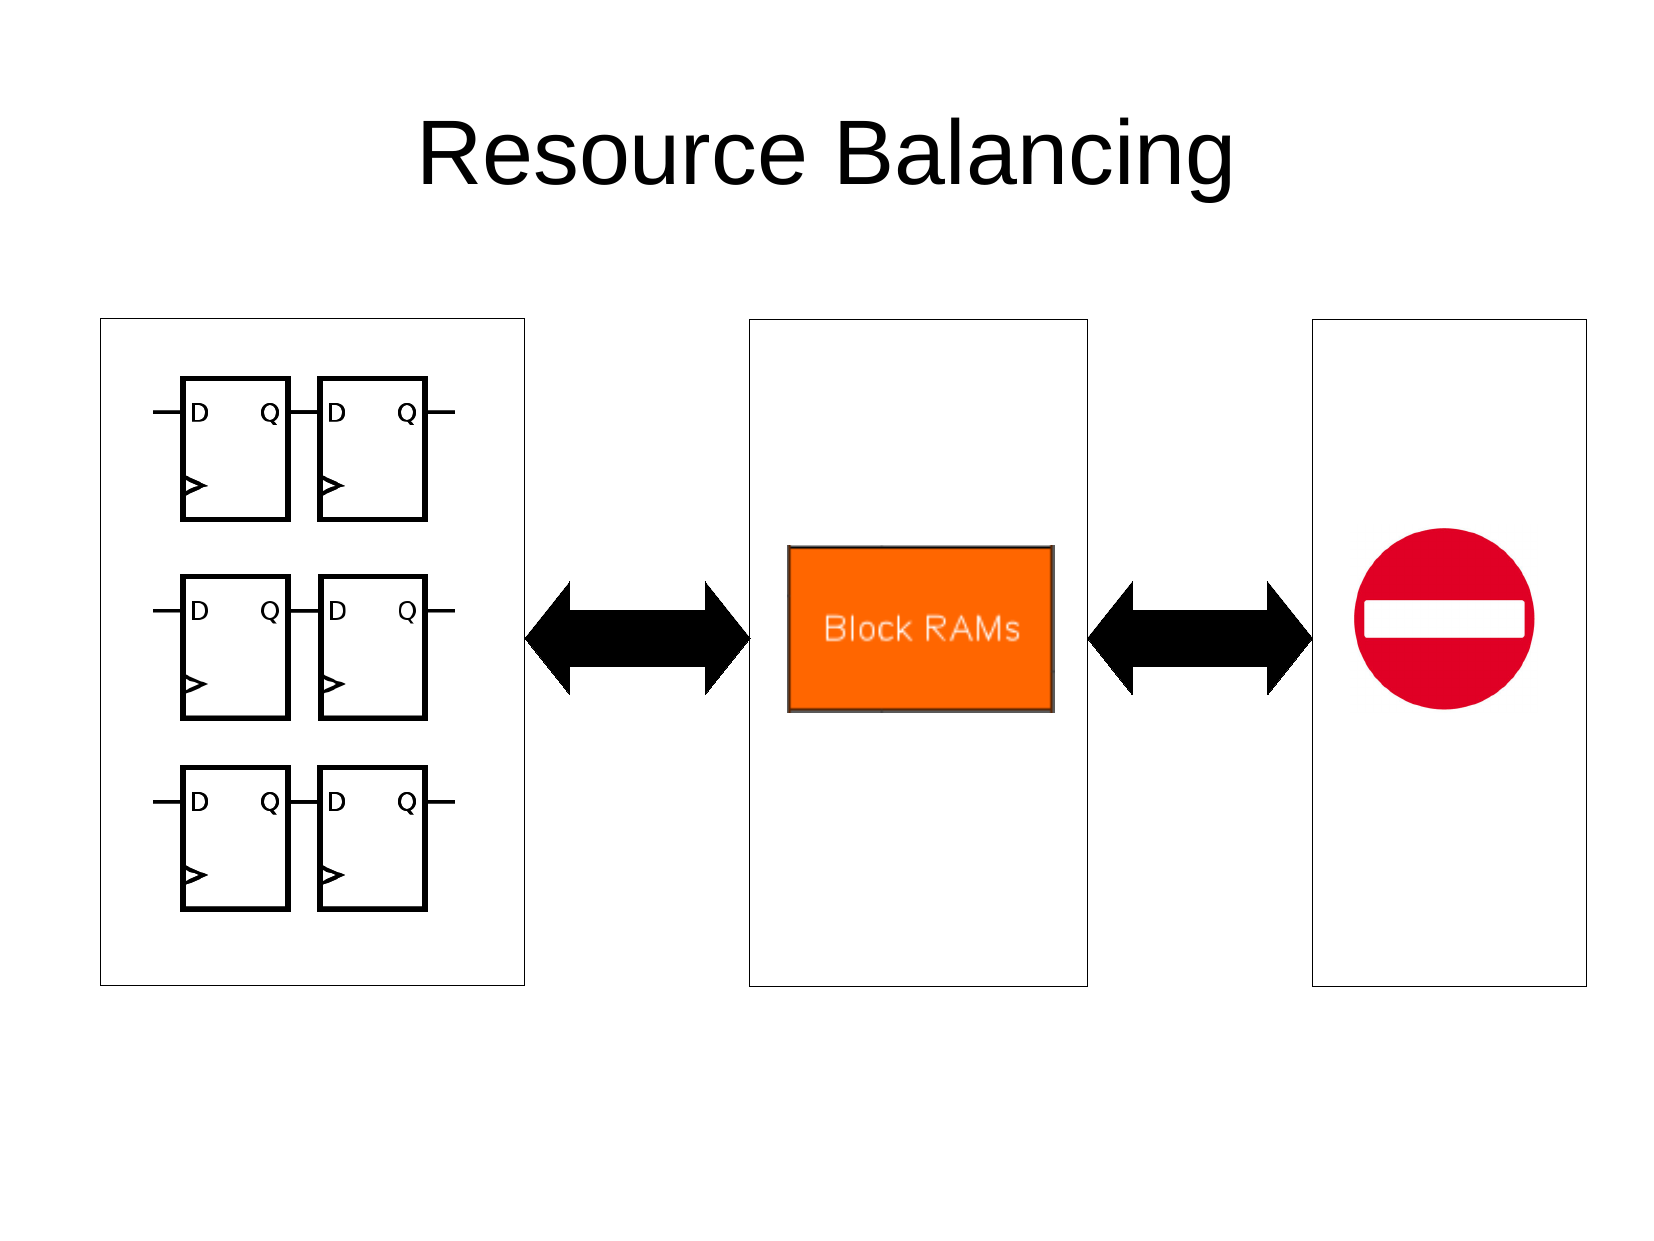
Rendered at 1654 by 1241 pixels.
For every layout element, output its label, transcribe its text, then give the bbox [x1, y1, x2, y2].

picture [143, 746, 464, 930]
picture [143, 357, 464, 540]
picture [787, 545, 1055, 713]
picture [143, 555, 464, 739]
text_box [100, 318, 1587, 987]
title Resource Balancing [82, 62, 1571, 244]
picture [1350, 524, 1538, 713]
